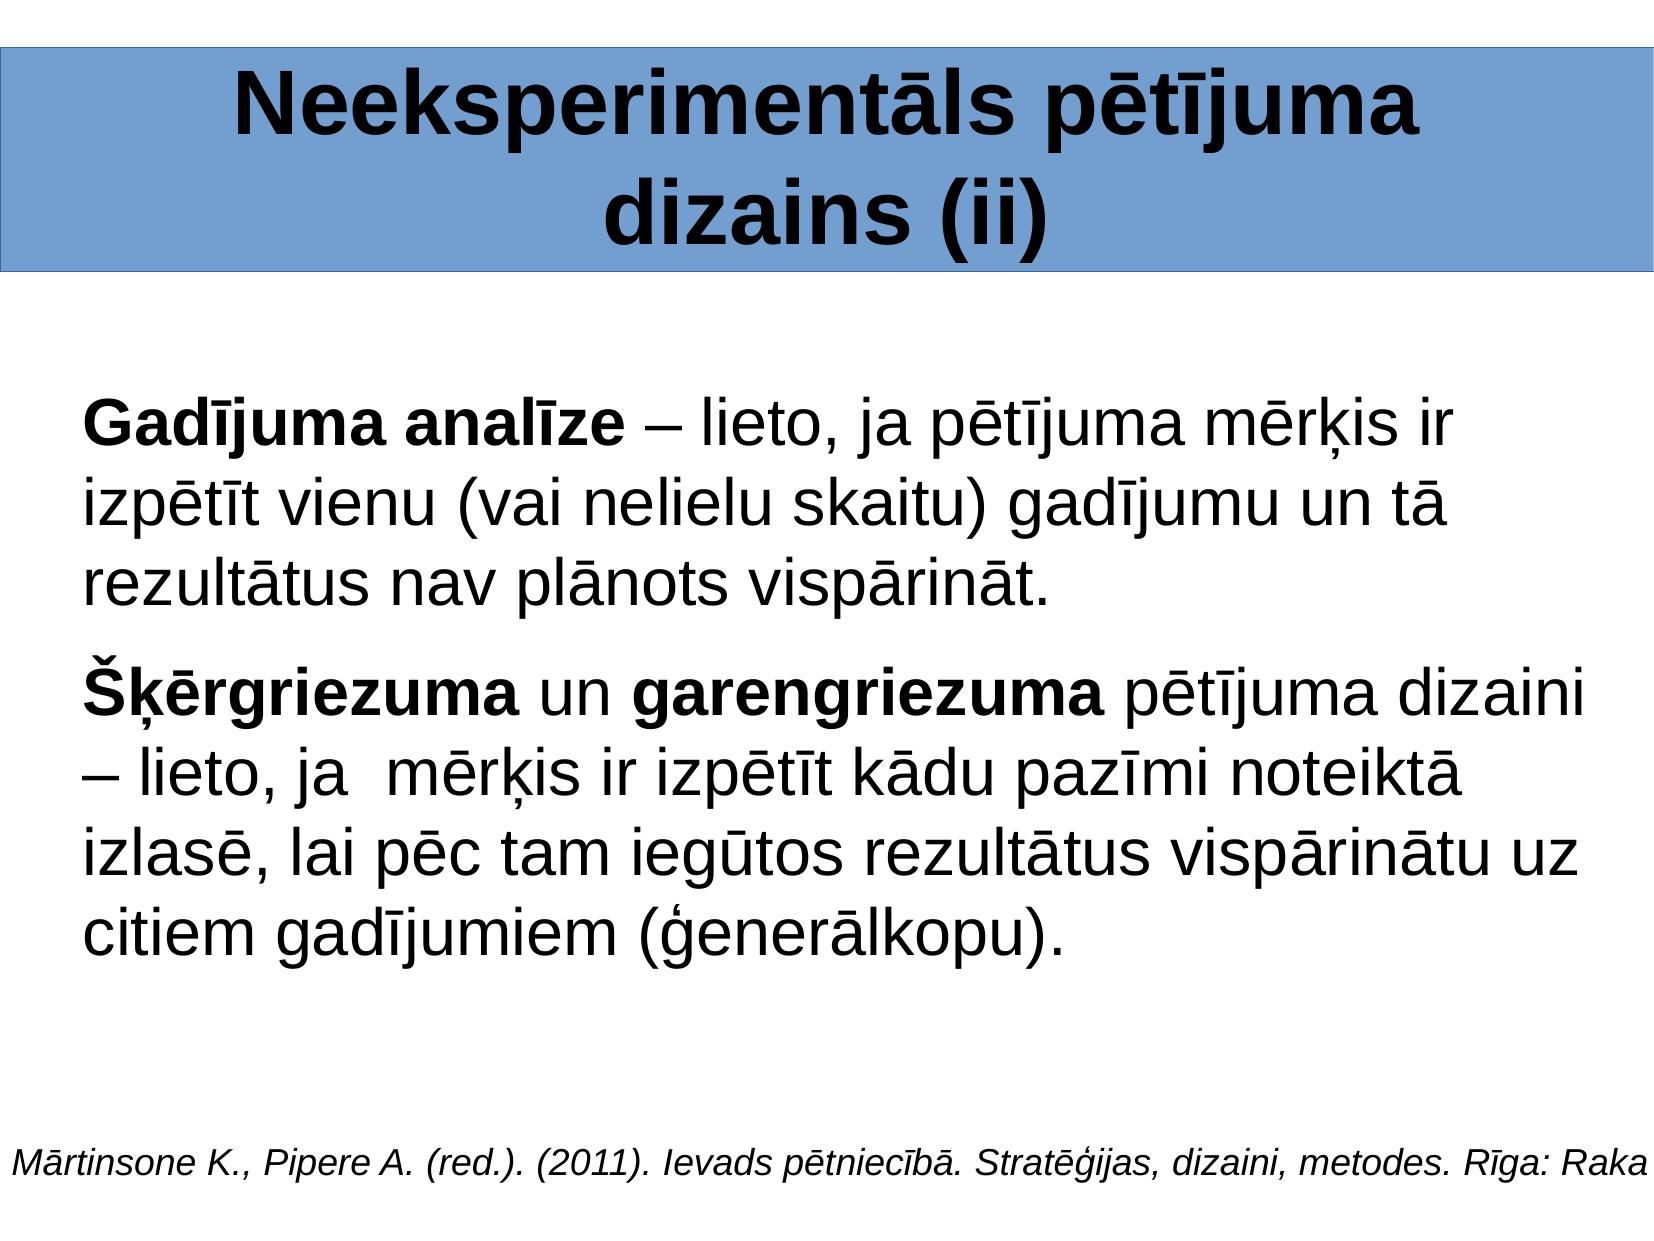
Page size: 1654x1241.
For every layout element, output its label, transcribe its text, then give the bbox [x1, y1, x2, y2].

title Neeksperimentāls pētījuma dizains (ii) [82, 49, 1571, 257]
text_box [0, 47, 1654, 272]
text_box Mārtinsone K., Pipere A. (red.). (2011). Ievads pētniecībā. Stratēģijas, dizaini, metodes. Rīga: Raka [0, 1133, 1654, 1191]
list Gadījuma analīze – lieto, ja pētījuma mērķis ir izpētīt vienu (vai nelielu skaitu) gadījumu un tā rezultātus nav plānots vispārināt. Šķērgriezuma un garengriezuma pētījuma dizaini – lieto, ja mērķis ir izpētīt kādu pazīmi noteiktā izlasē, lai pēc tam iegūtos rezultātus vispārinātu uz citiem gadījumiem (ģenerālkopu). [82, 378, 1619, 1099]
